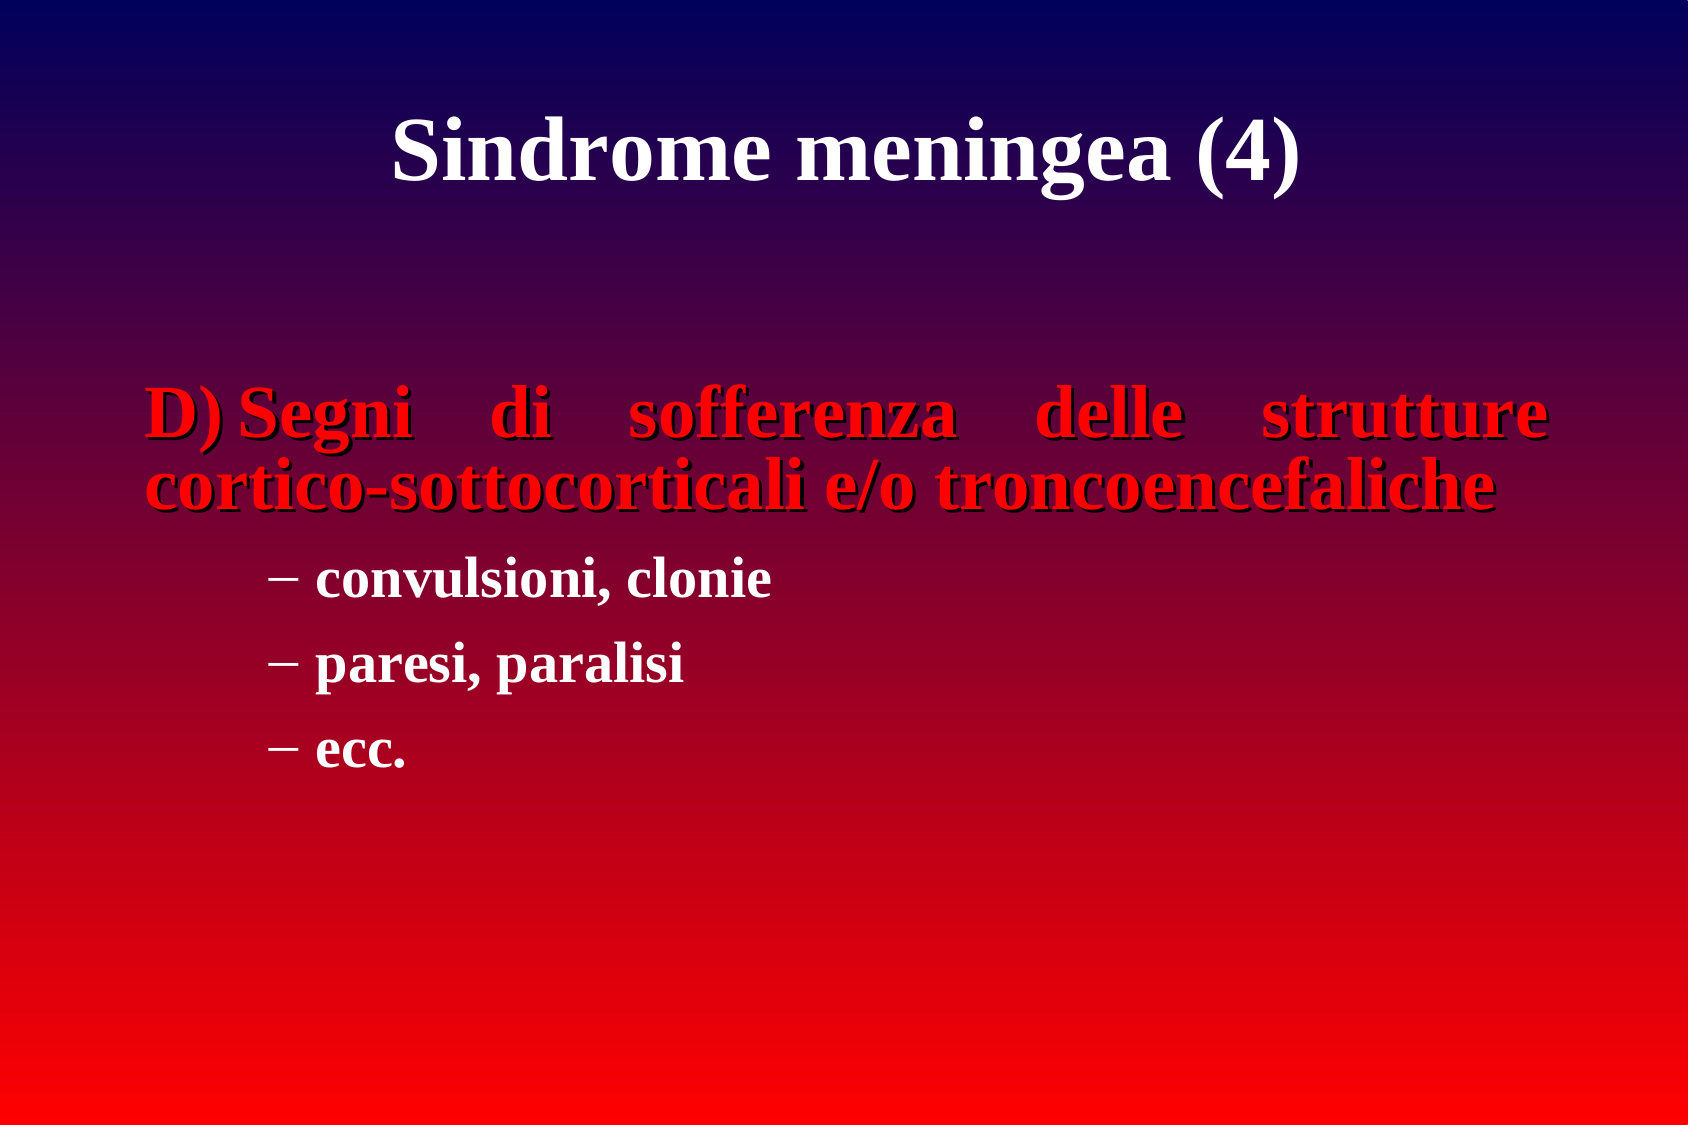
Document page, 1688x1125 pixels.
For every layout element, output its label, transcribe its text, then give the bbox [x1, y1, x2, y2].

text_box D) Segni di sofferenza delle strutture cortico-sottocorticali e/o troncoencefaliche convulsioni, clonie paresi, paralisi ecc. [129, 371, 1565, 897]
text_box Sindrome meningea (4) [129, 49, 1565, 238]
